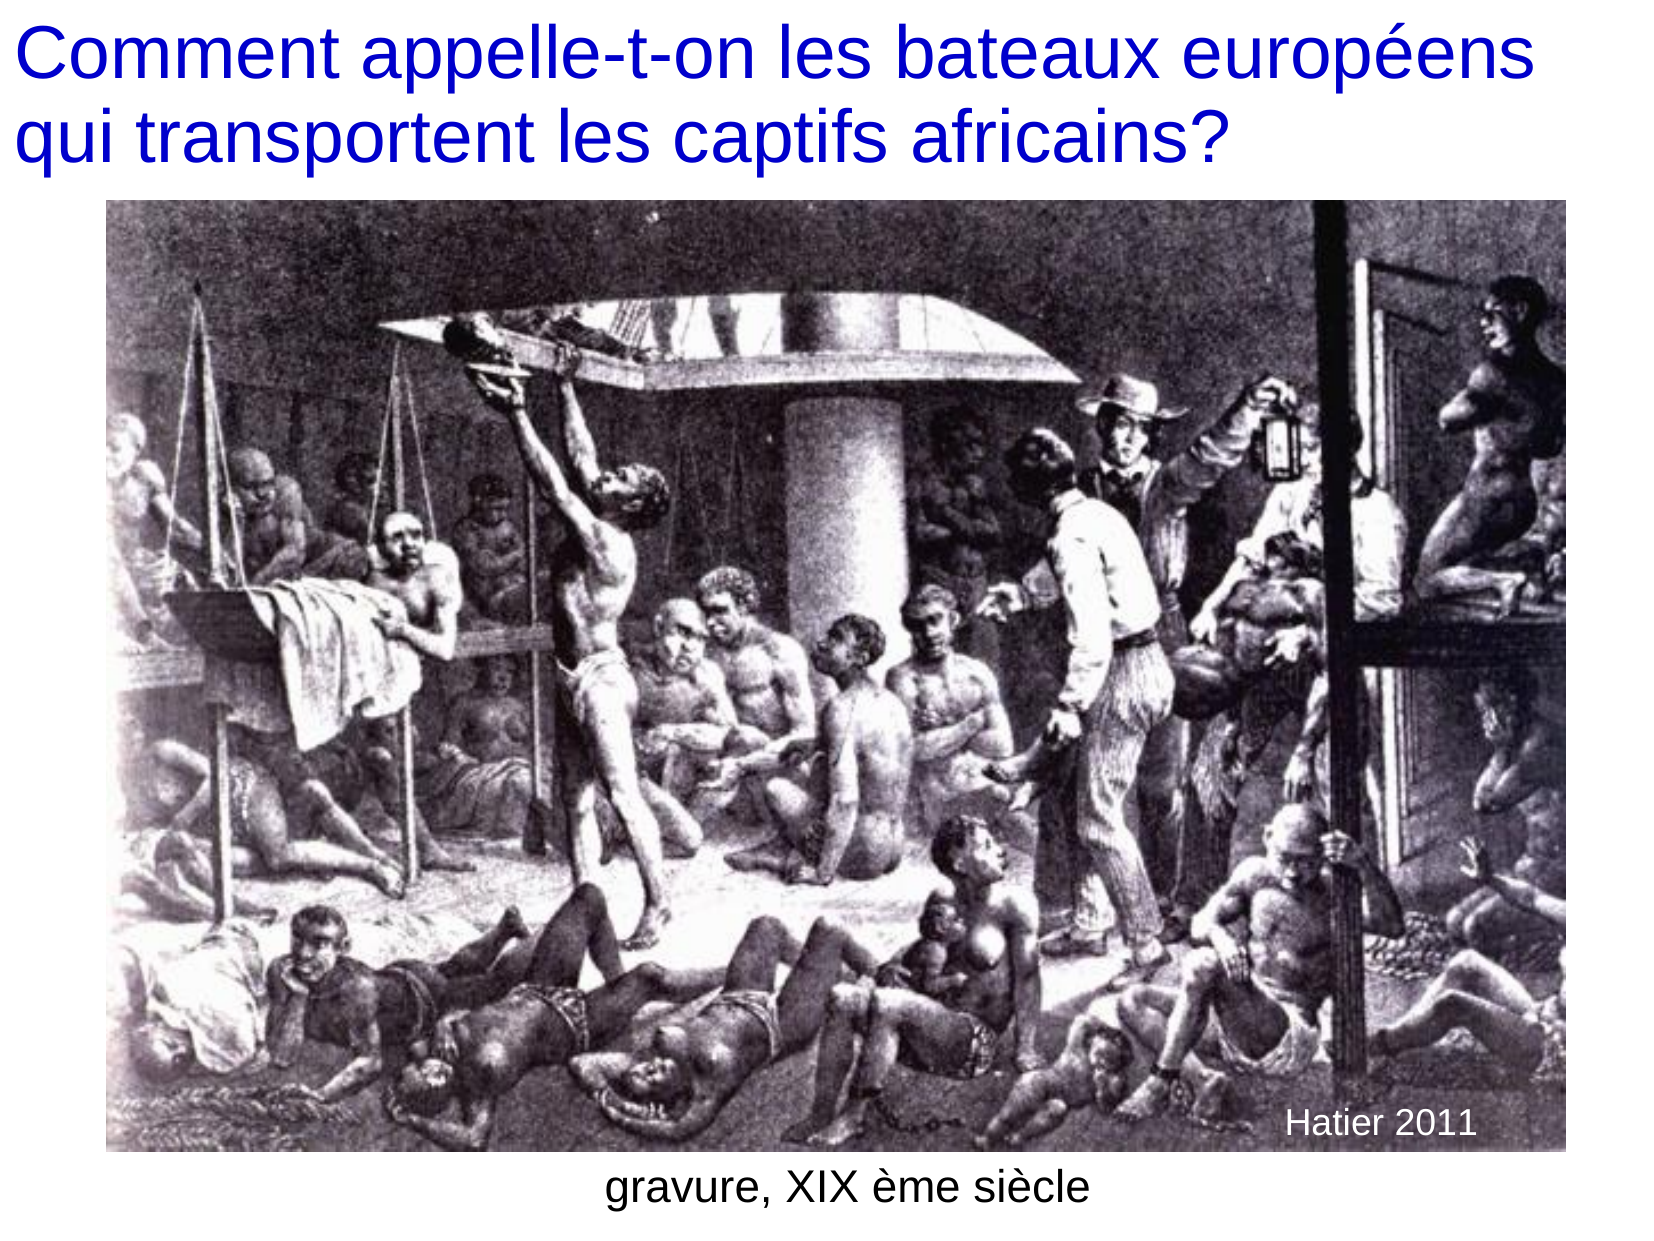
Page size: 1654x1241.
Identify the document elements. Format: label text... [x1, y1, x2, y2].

text_box Comment appelle-t-on les bateaux européens qui transportent les captifs africains? [0, 0, 1595, 192]
picture [106, 200, 1566, 1152]
text_box gravure, XIX ème siècle [118, 1151, 1566, 1220]
text_box Hatier 2011 [1269, 1092, 1566, 1150]
